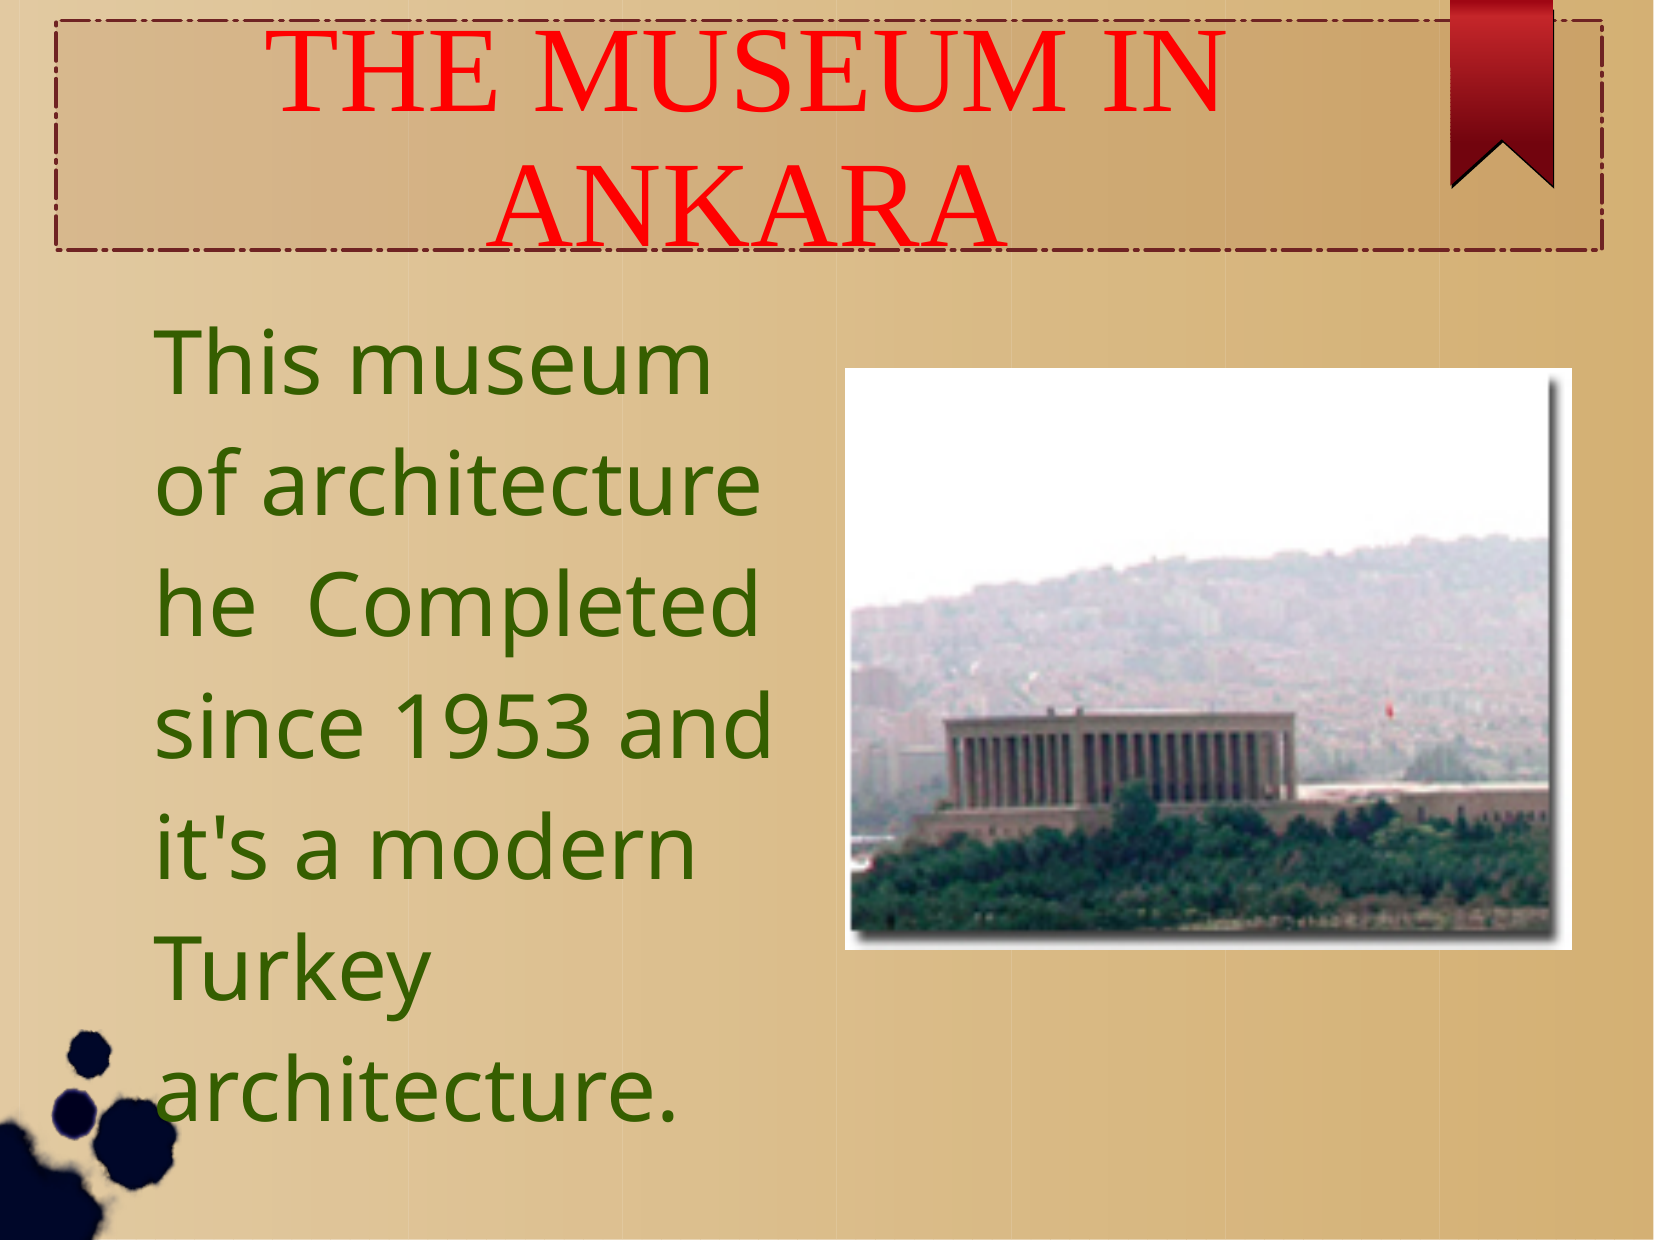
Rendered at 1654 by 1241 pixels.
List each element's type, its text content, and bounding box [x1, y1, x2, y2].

picture [845, 368, 1572, 950]
list This museum of architecture he Completed since 1953 and it's a modern Turkey architecture. [82, 299, 809, 1240]
title THE MUSEUM IN ANKARA [82, 2, 1412, 274]
